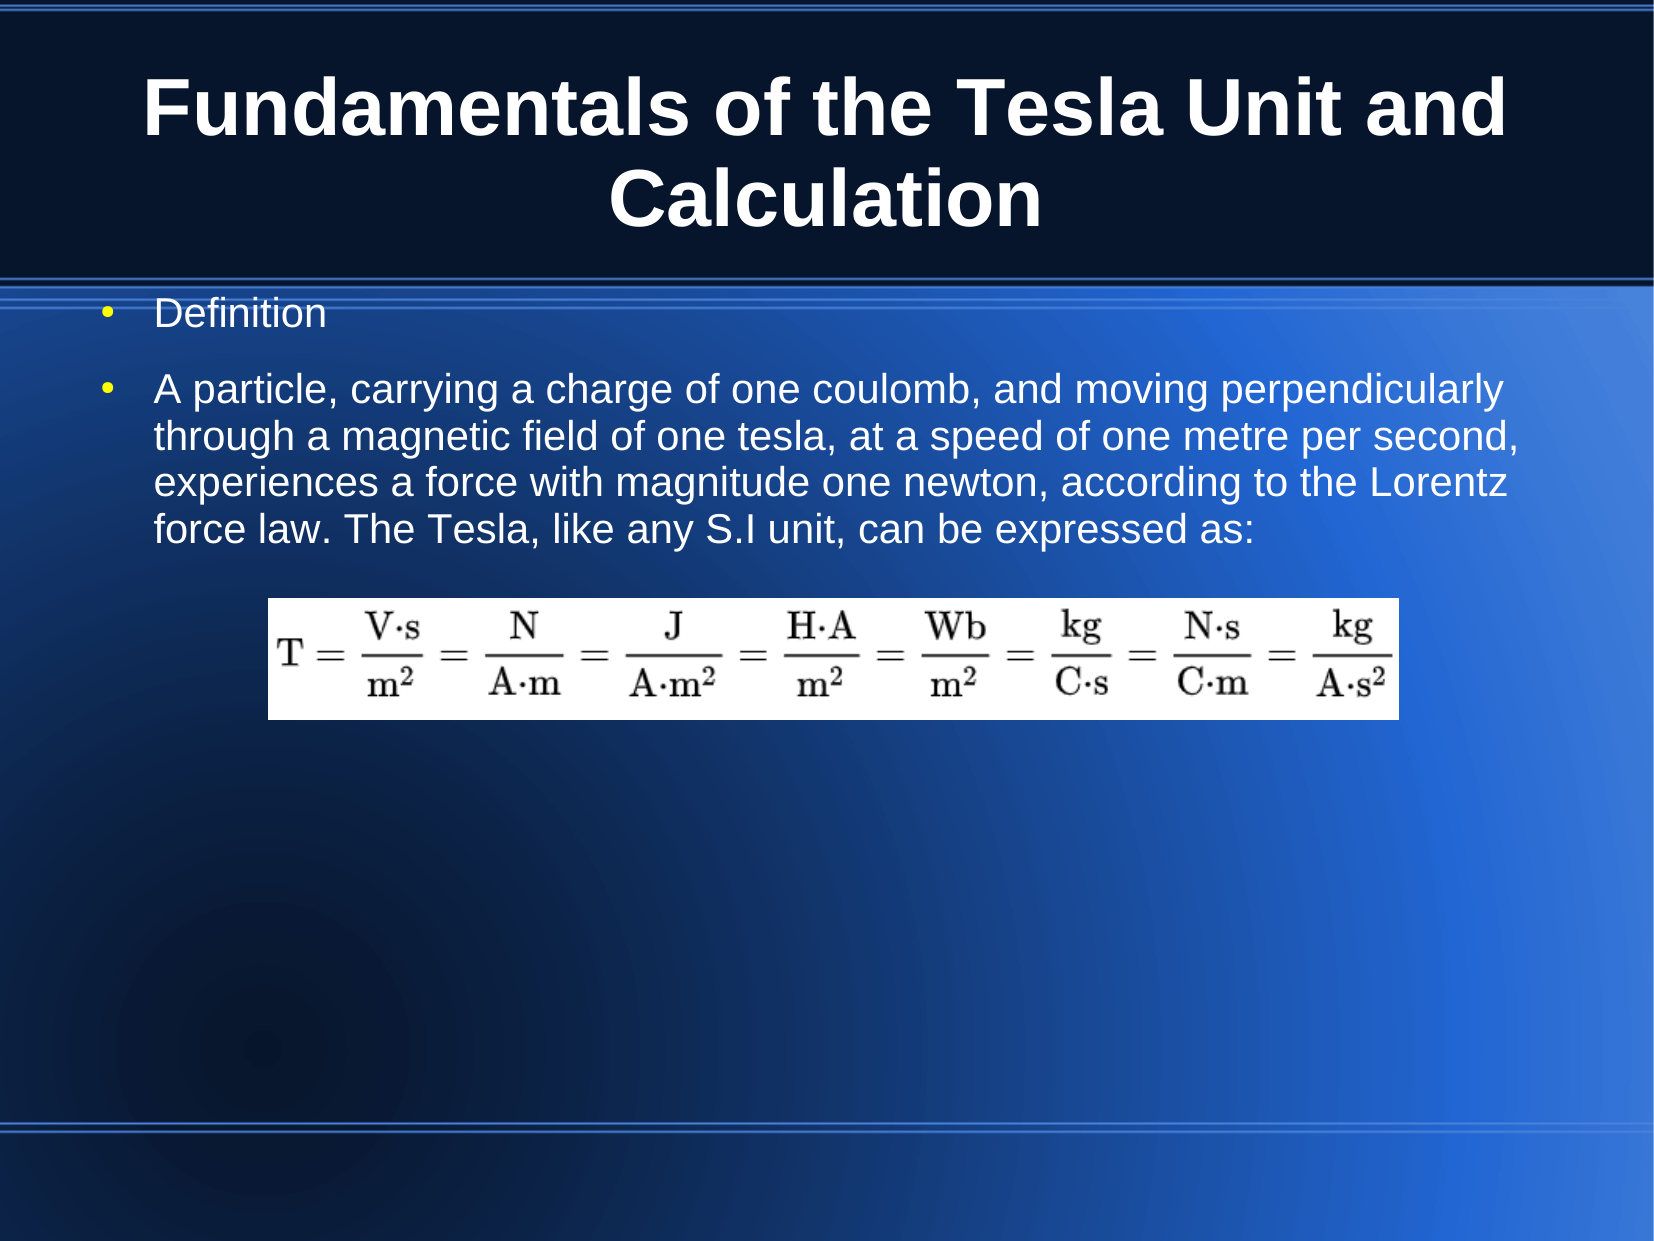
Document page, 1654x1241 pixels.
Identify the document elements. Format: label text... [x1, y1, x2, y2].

title Fundamentals of the Tesla Unit and Calculation [82, 49, 1571, 257]
list Definition A particle, carrying a charge of one coulomb, and moving perpendicularly through a magnetic field of one tesla, at a speed of one metre per second, experiences a force with magnitude one newton, according to the Lorentz force law. The Tesla, like any S.I unit, can be expressed as: [82, 290, 1571, 1109]
picture [0, 0, 1654, 1241]
